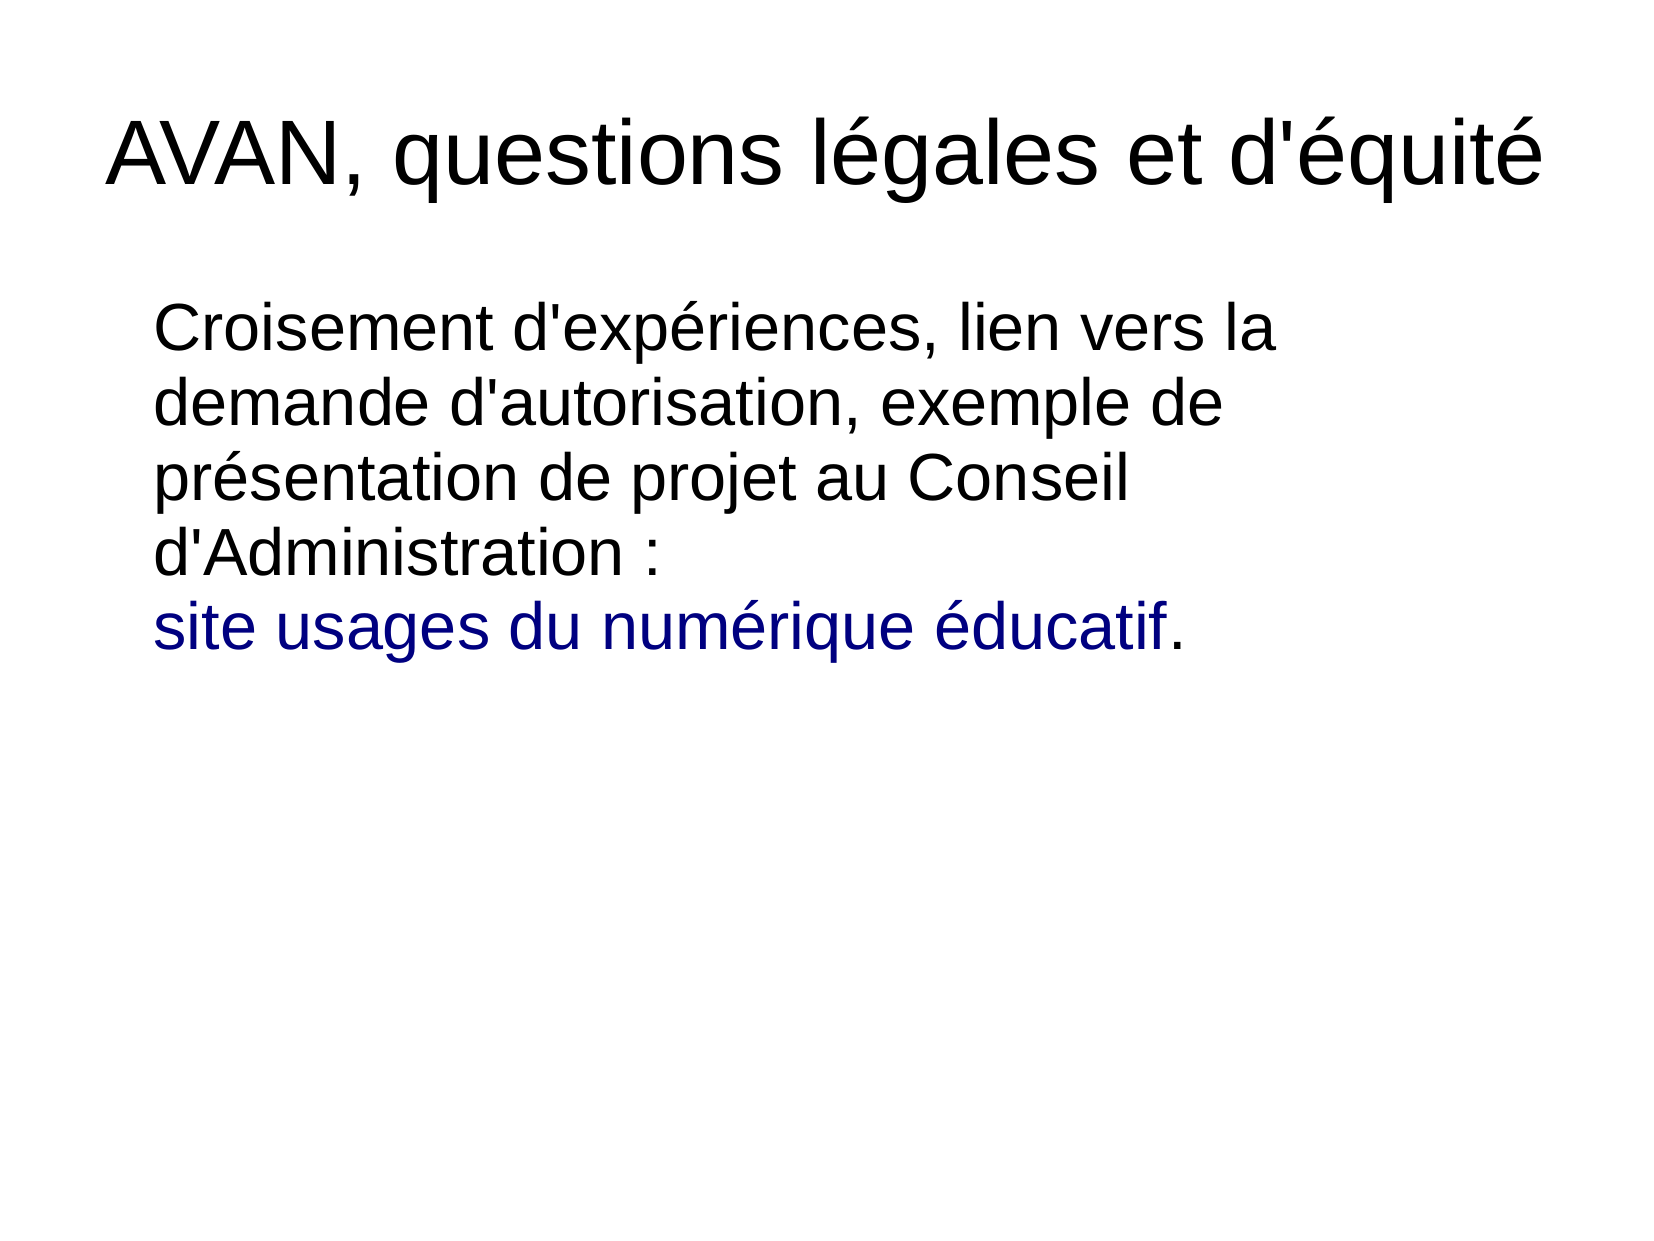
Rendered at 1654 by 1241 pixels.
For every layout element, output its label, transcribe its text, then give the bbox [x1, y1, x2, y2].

list Croisement d'expériences, lien vers la demande d'autorisation, exemple de présentation de projet au Conseil d'Administration : site usages du numérique éducatif. [82, 290, 1571, 1010]
title AVAN, questions légales et d'équité [82, 49, 1571, 257]
